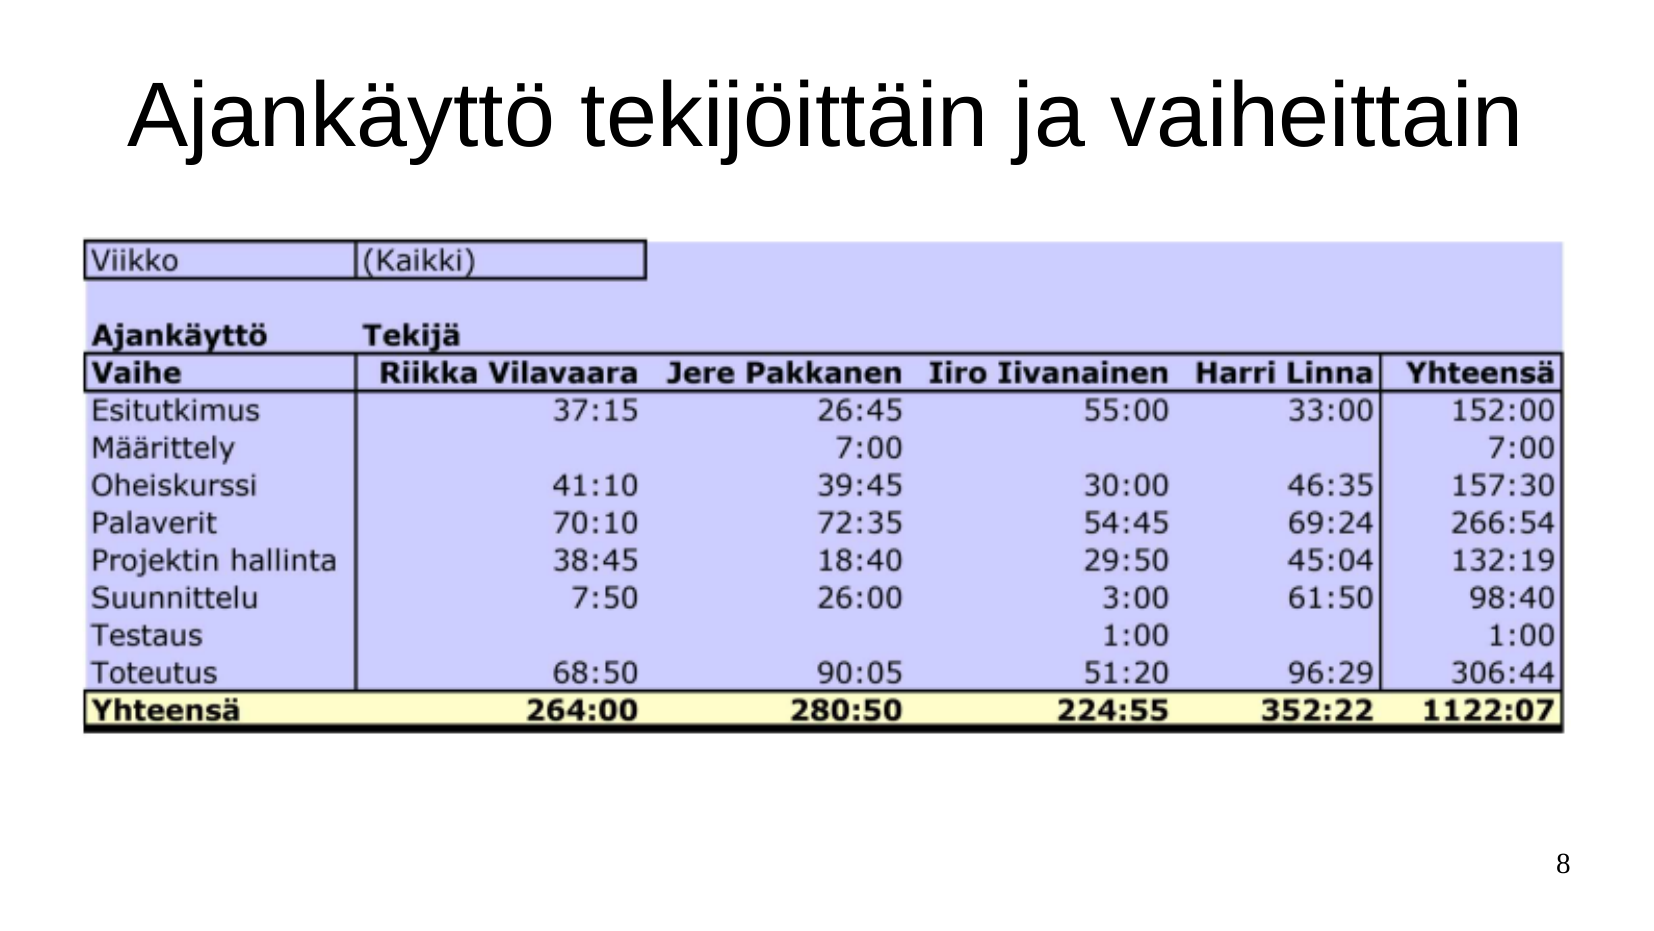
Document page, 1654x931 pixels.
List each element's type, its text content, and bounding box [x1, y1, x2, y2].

picture [82, 236, 1571, 738]
title Ajankäyttö tekijöittäin ja vaiheittain [82, 37, 1571, 193]
